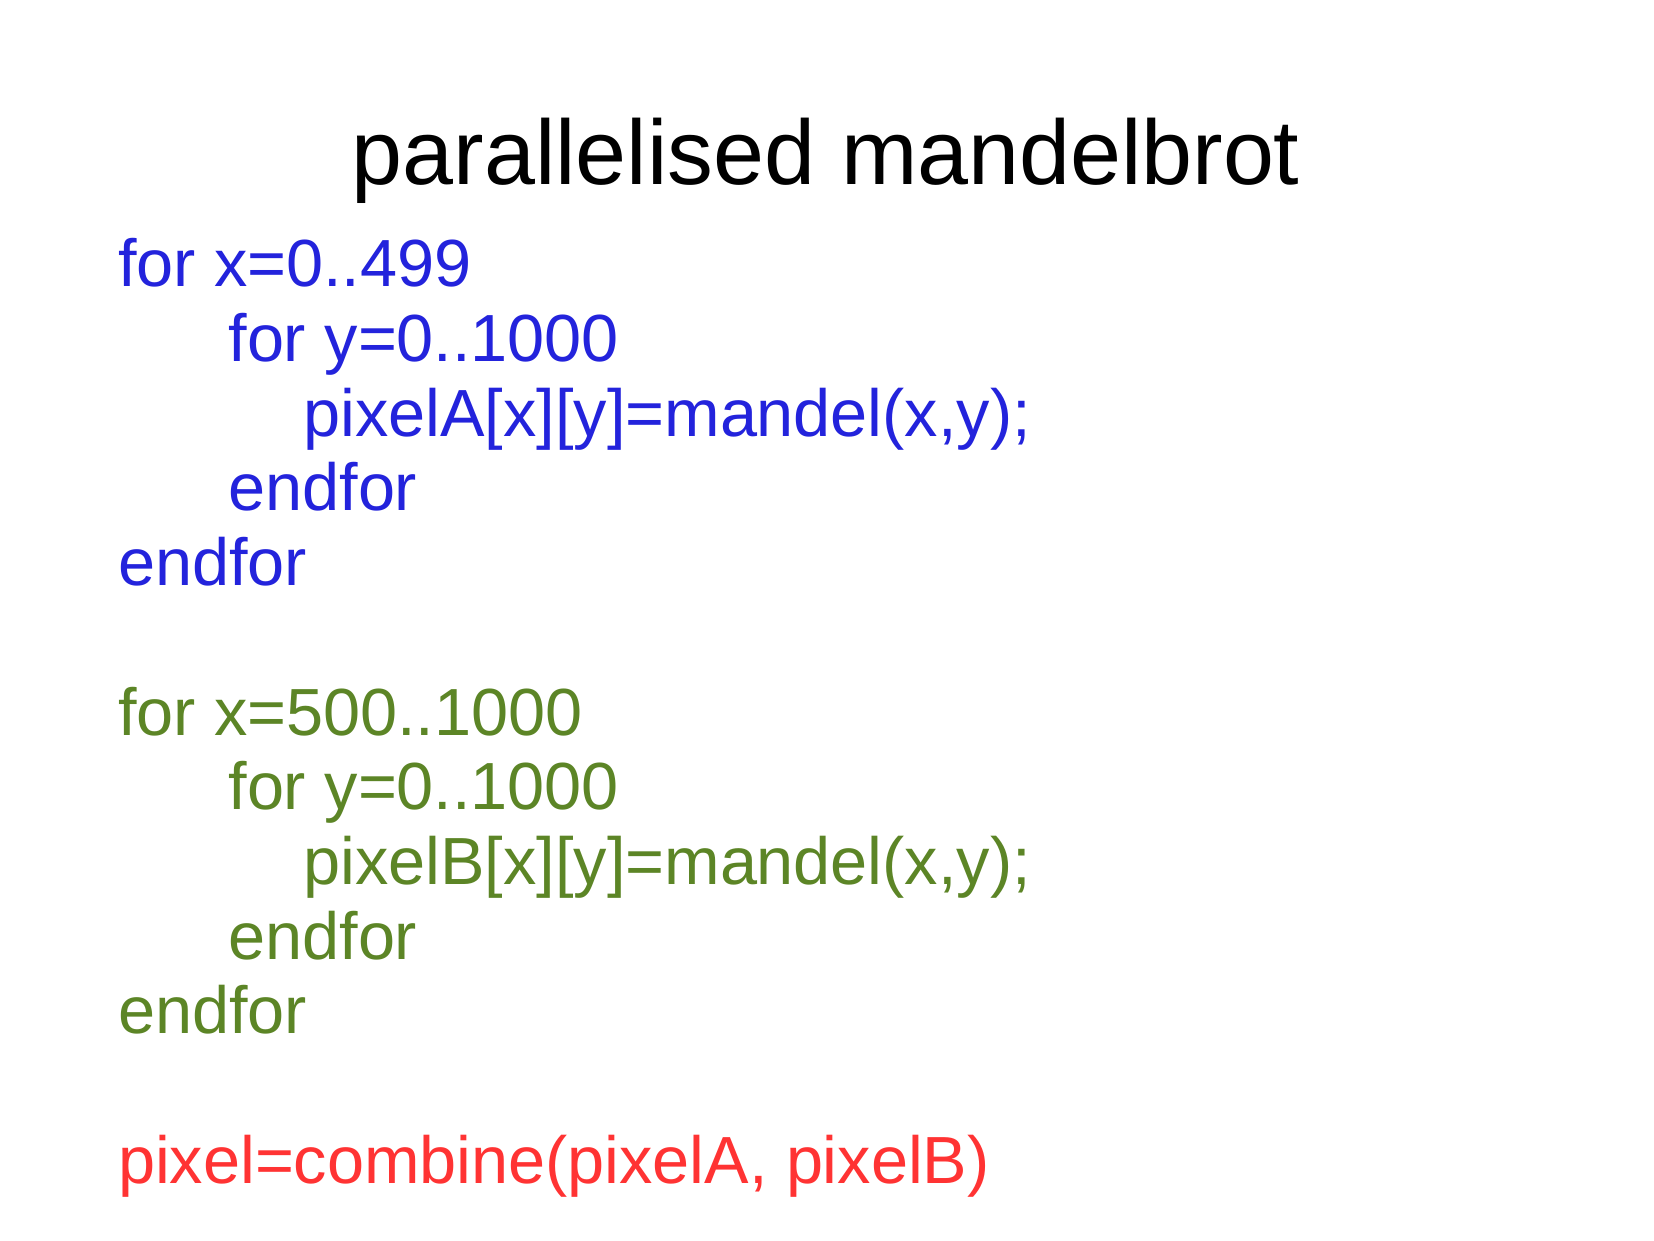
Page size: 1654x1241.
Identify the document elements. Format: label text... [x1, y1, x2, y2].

title parallelised mandelbrot [82, 49, 1571, 212]
subtitle for x=0..499 for y=0..1000 pixelA[x][y]=mandel(x,y); endfor endfor for x=500..1000 for y=0..1000 pixelB[x][y]=mandel(x,y); endfor endfor pixel=combine(pixelA, pixelB) [82, 212, 1571, 1211]
